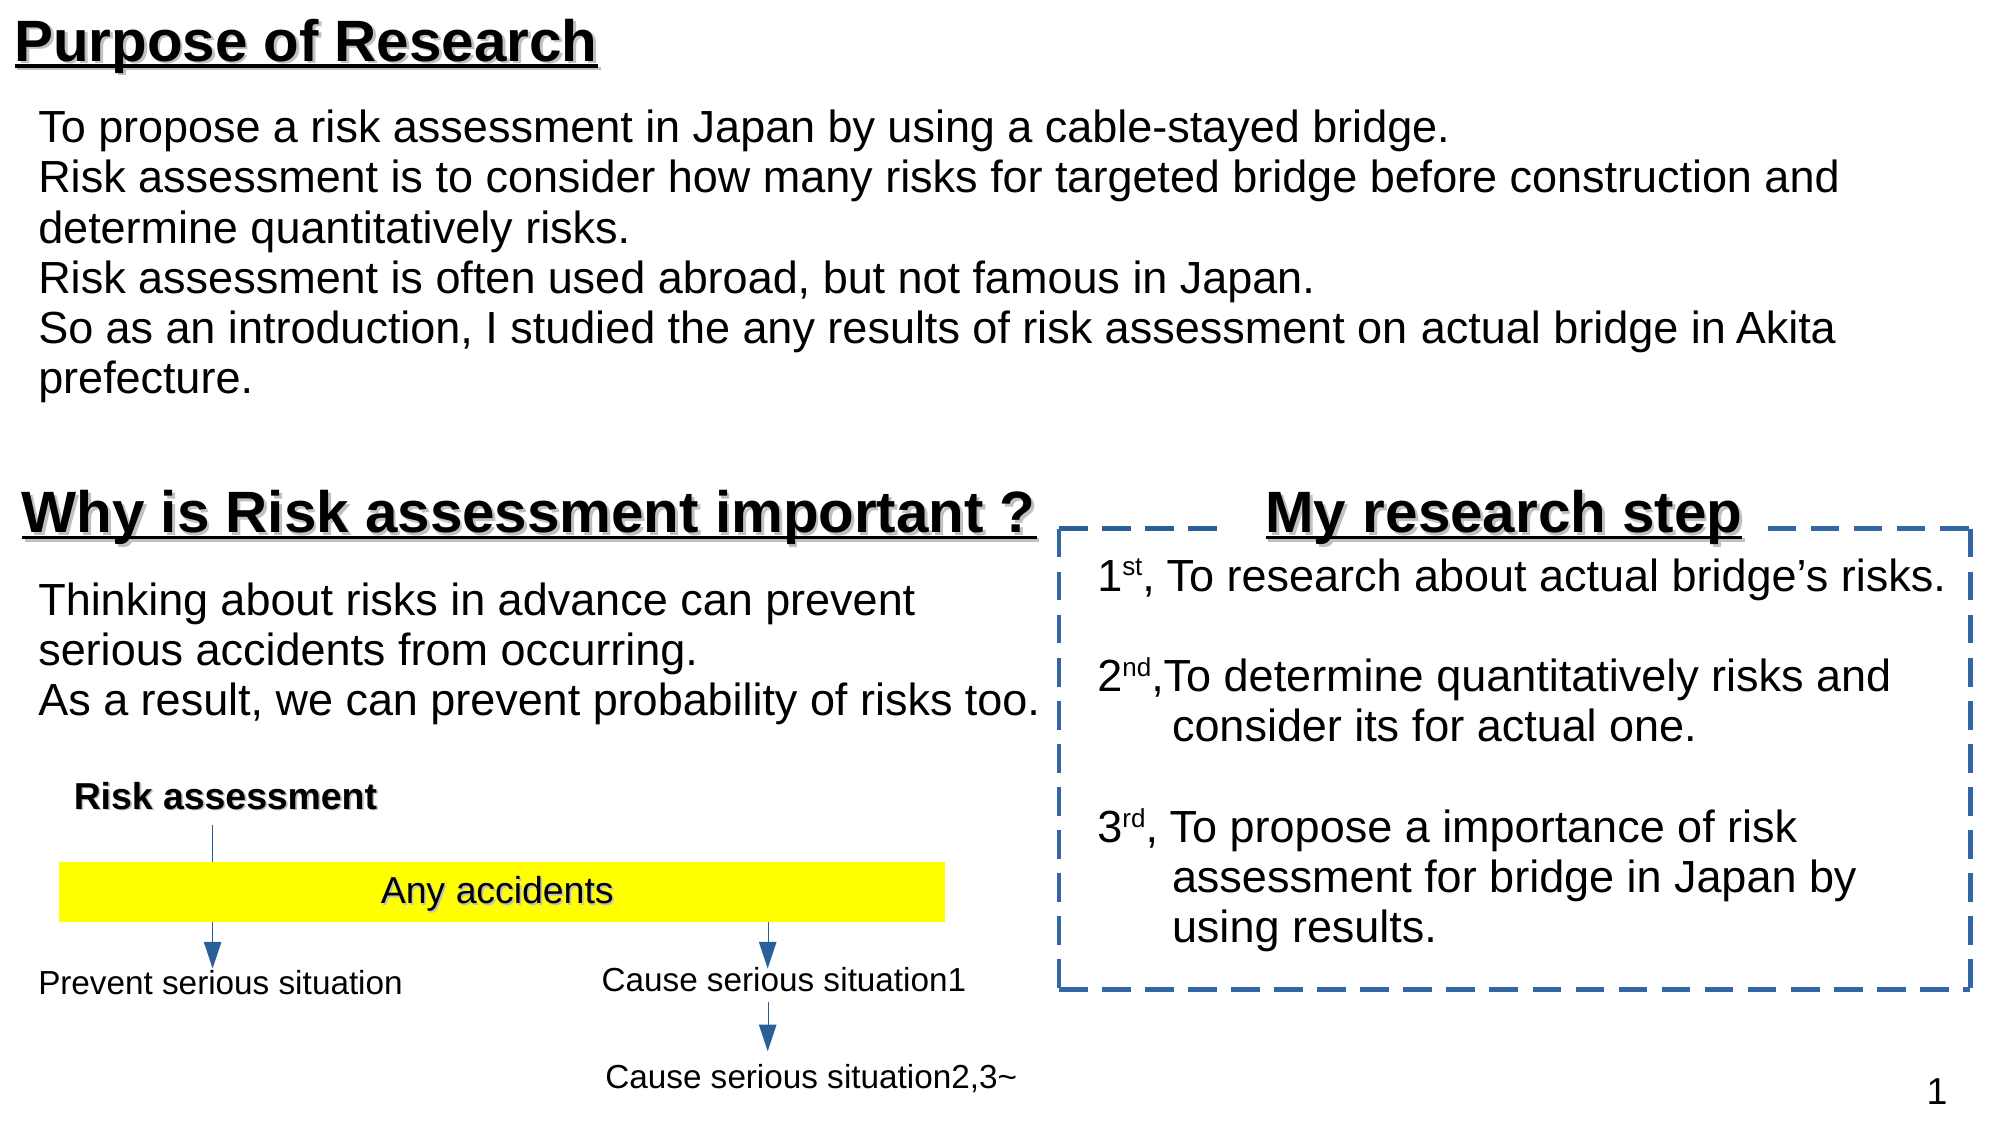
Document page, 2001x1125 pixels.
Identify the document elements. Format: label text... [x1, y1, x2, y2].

text_box Cause serious situation2,3~ [590, 1051, 1063, 1104]
text_box [662, 862, 945, 922]
text_box To propose a risk assessment in Japan by using a cable-stayed bridge. Risk assessment is to consider how many risks for targeted bridge before construction and determine quantitatively risks. Risk assessment is often used abroad, but not famous in Japan. So as an introduction, I studied the any results of risk assessment on actual bridge in Akita prefecture. [23, 94, 1985, 411]
text_box Purpose of Research [0, 1, 686, 82]
text_box Risk assessment [59, 767, 544, 825]
text_box Any accidents [366, 862, 662, 962]
text_box [59, 862, 366, 922]
text_box My research step [1250, 472, 1815, 543]
text_box Cause serious situation1 [586, 953, 1013, 1006]
text_box Prevent serious situation [23, 957, 544, 1046]
text_box Thinking about risks in advance can prevent serious accidents from occurring. As a result, we can prevent probability of risks too. [23, 566, 1075, 733]
text_box 1 [1877, 1062, 1997, 1120]
text_box Why is Risk assessment important ? [7, 472, 1063, 553]
text_box 1st, To research about actual bridge’s risks. 2nd,To determine quantitatively risks and consider its for actual one. 3rd, To propose a importance of risk assessment for bridge in Japan by using results. [1082, 543, 1985, 974]
